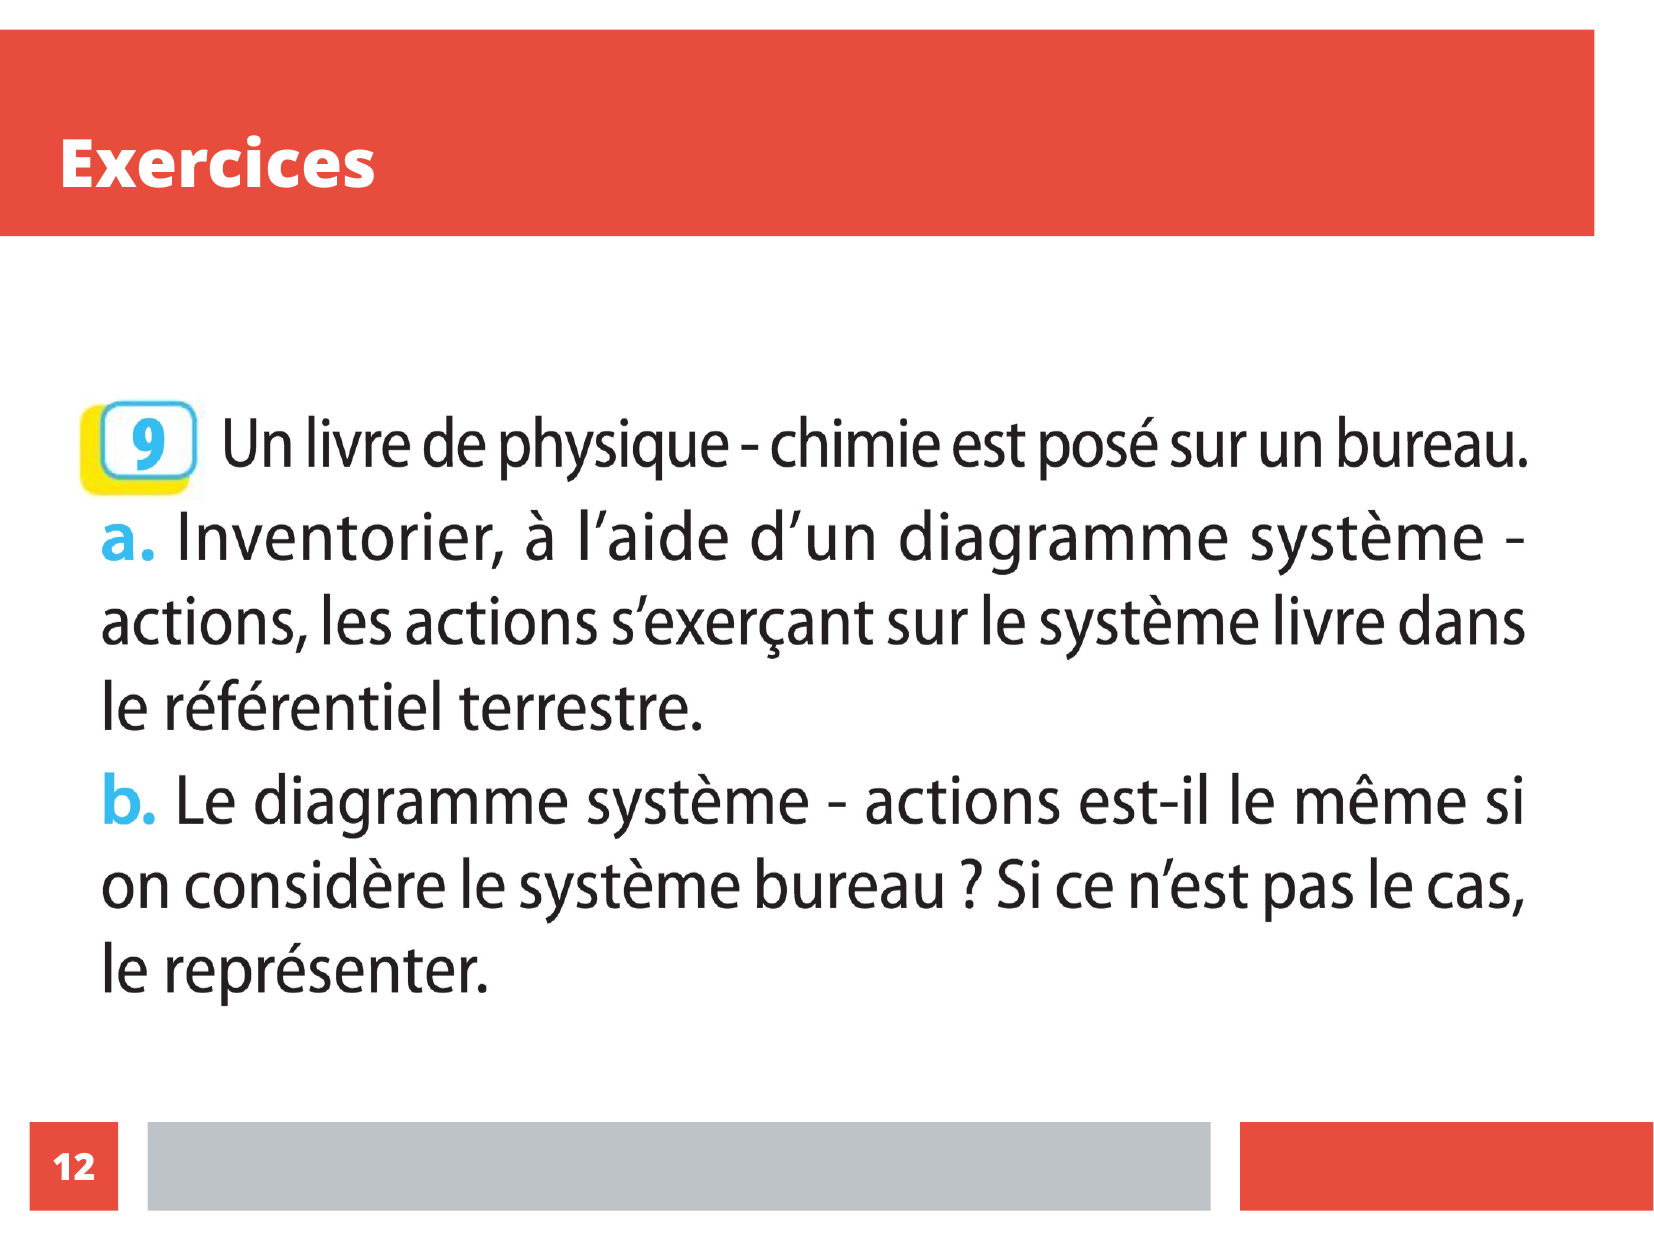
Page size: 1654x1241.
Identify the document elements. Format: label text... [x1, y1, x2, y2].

picture [59, 382, 1565, 1035]
title Exercices [59, 59, 1595, 207]
